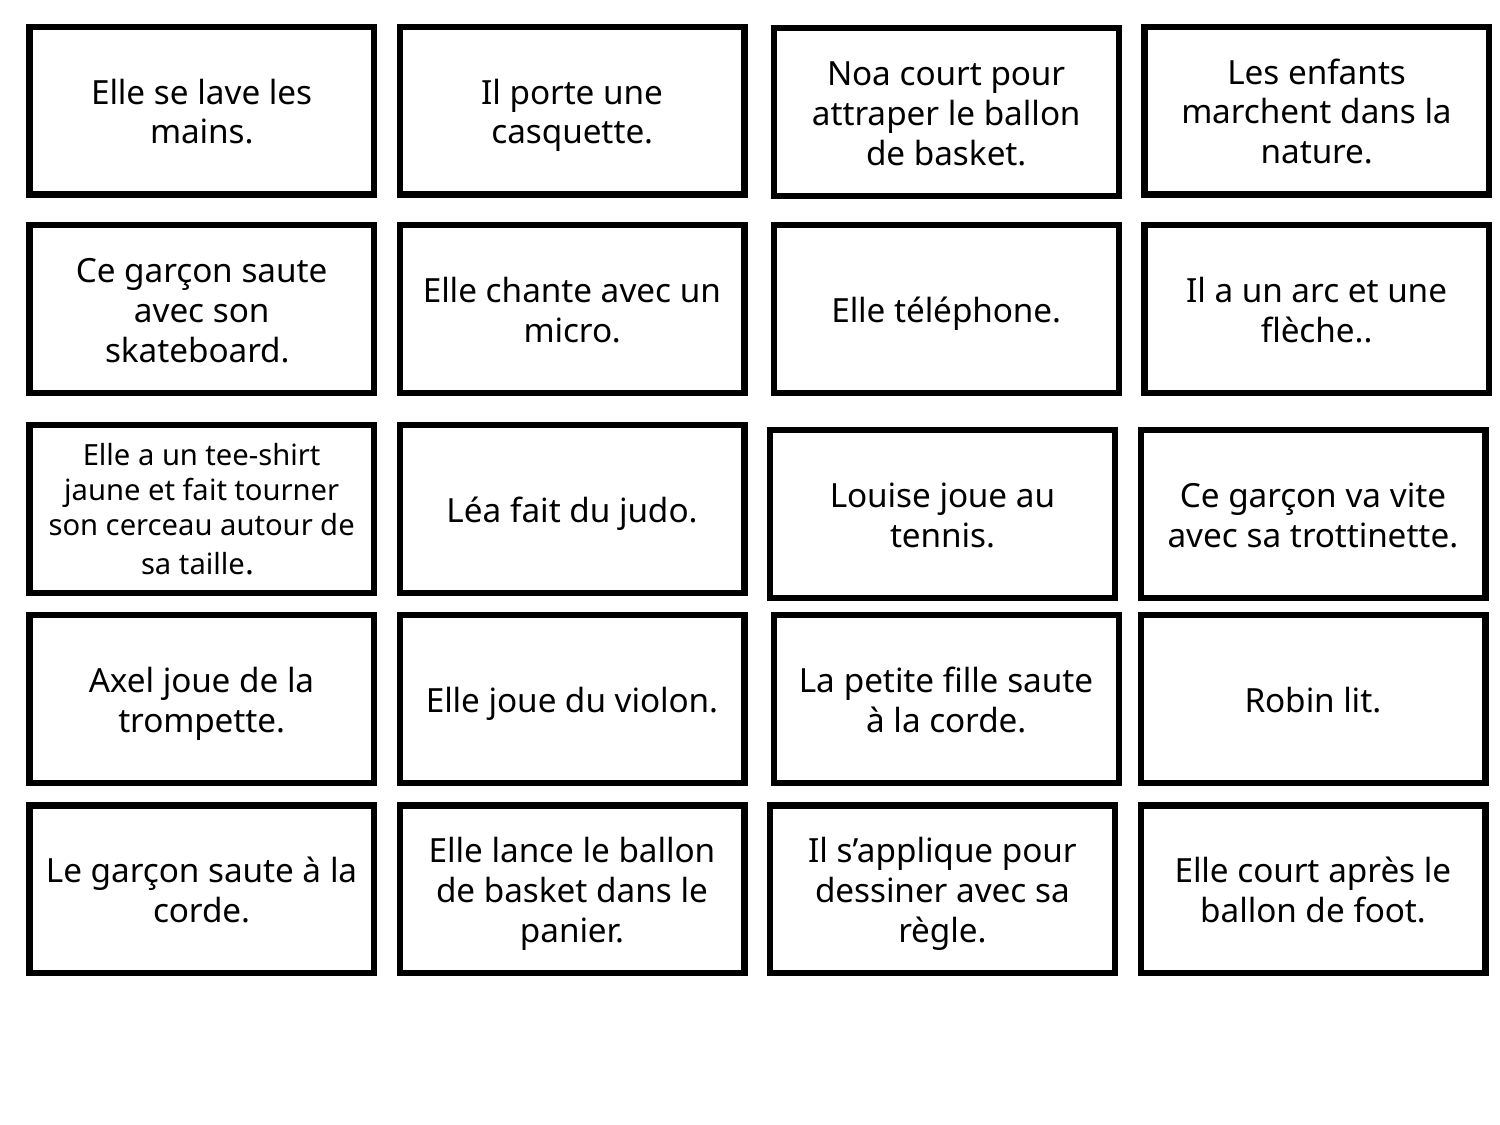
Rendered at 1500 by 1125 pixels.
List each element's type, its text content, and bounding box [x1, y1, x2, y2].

text_box Robin lit. [1141, 615, 1486, 783]
text_box Axel joue de la trompette. [29, 615, 374, 783]
text_box Elle se lave les mains. [29, 27, 374, 195]
text_box Elle court après le ballon de foot. [1141, 805, 1486, 973]
text_box Elle téléphone. [774, 225, 1119, 393]
text_box Louise joue au tennis. [770, 430, 1115, 598]
text_box Noa court pour attraper le ballon de basket. [774, 28, 1119, 196]
text_box Elle lance le ballon de basket dans le panier. [400, 805, 745, 973]
text_box Elle chante avec un micro. [400, 225, 745, 393]
text_box Il a un arc et une flèche.. [1144, 225, 1489, 393]
text_box Ce garçon va vite avec sa trottinette. [1141, 430, 1486, 598]
text_box Il s’applique pour dessiner avec sa règle. [770, 805, 1115, 973]
text_box Les enfants marchent dans la nature. [1144, 27, 1489, 195]
text_box Ce garçon saute avec son skateboard. [29, 225, 374, 393]
text_box Il porte une casquette. [400, 27, 745, 195]
text_box La petite fille saute à la corde. [774, 615, 1119, 783]
text_box Elle joue du violon. [400, 615, 745, 783]
text_box Le garçon saute à la corde. [29, 805, 374, 973]
text_box Léa fait du judo. [400, 425, 745, 593]
text_box Elle a un tee-shirt jaune et fait tourner son cerceau autour de sa taille. [29, 425, 374, 593]
